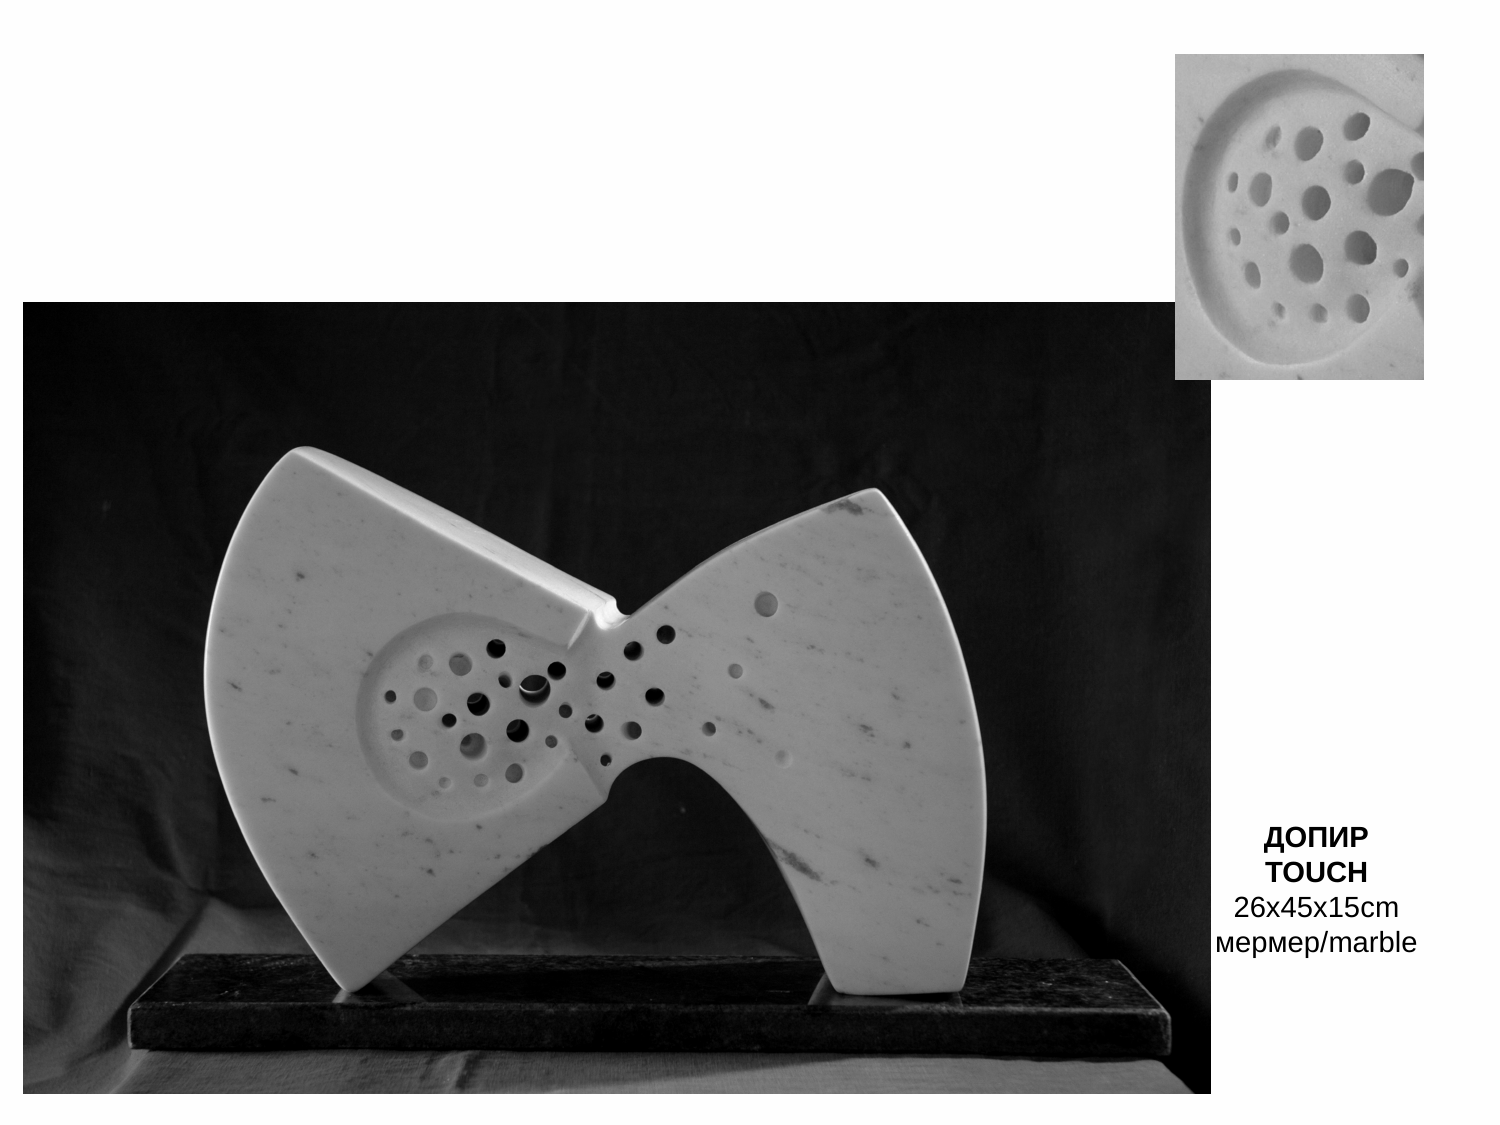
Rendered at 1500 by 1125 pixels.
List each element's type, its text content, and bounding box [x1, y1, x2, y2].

picture [23, 54, 1424, 1095]
text_box ДОПИР TOUCH 26x45x15cm мермер/marble [1200, 810, 1500, 1003]
